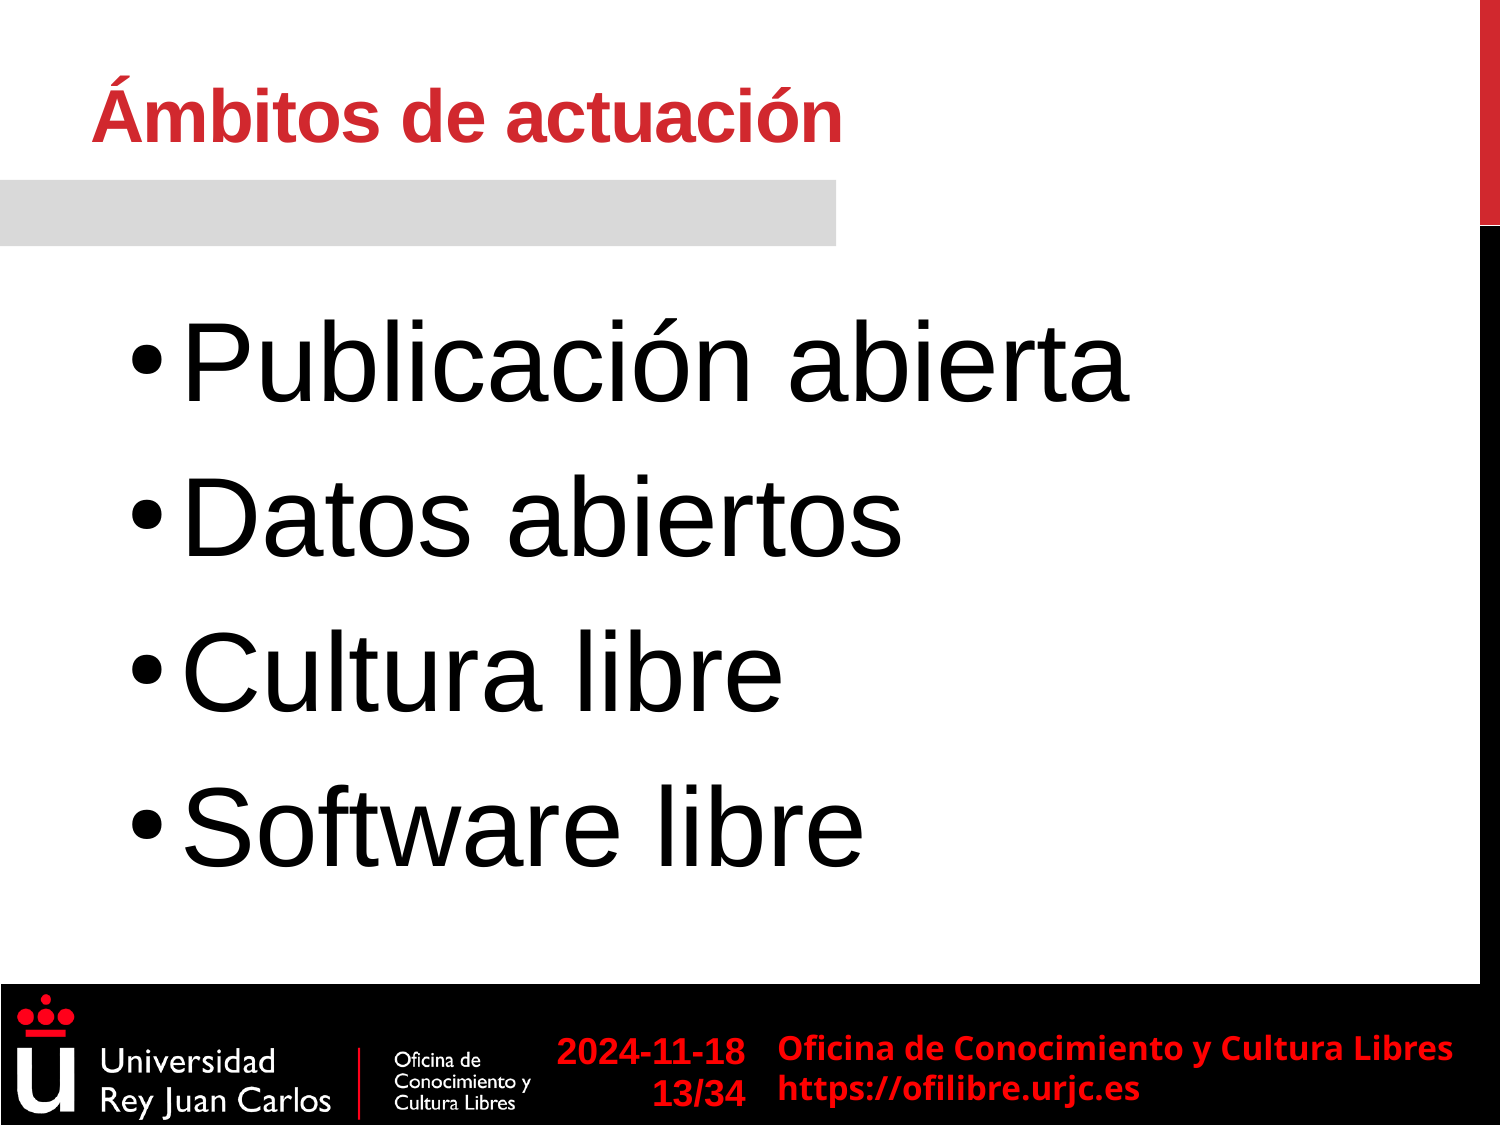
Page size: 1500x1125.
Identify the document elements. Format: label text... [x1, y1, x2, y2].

picture [17, 994, 531, 1120]
list Publicación abierta Datos abiertos Cultura libre Software libre [94, 292, 1412, 912]
text_box Ámbitos de actuación [0, 24, 1326, 172]
title [75, 15, 1425, 172]
